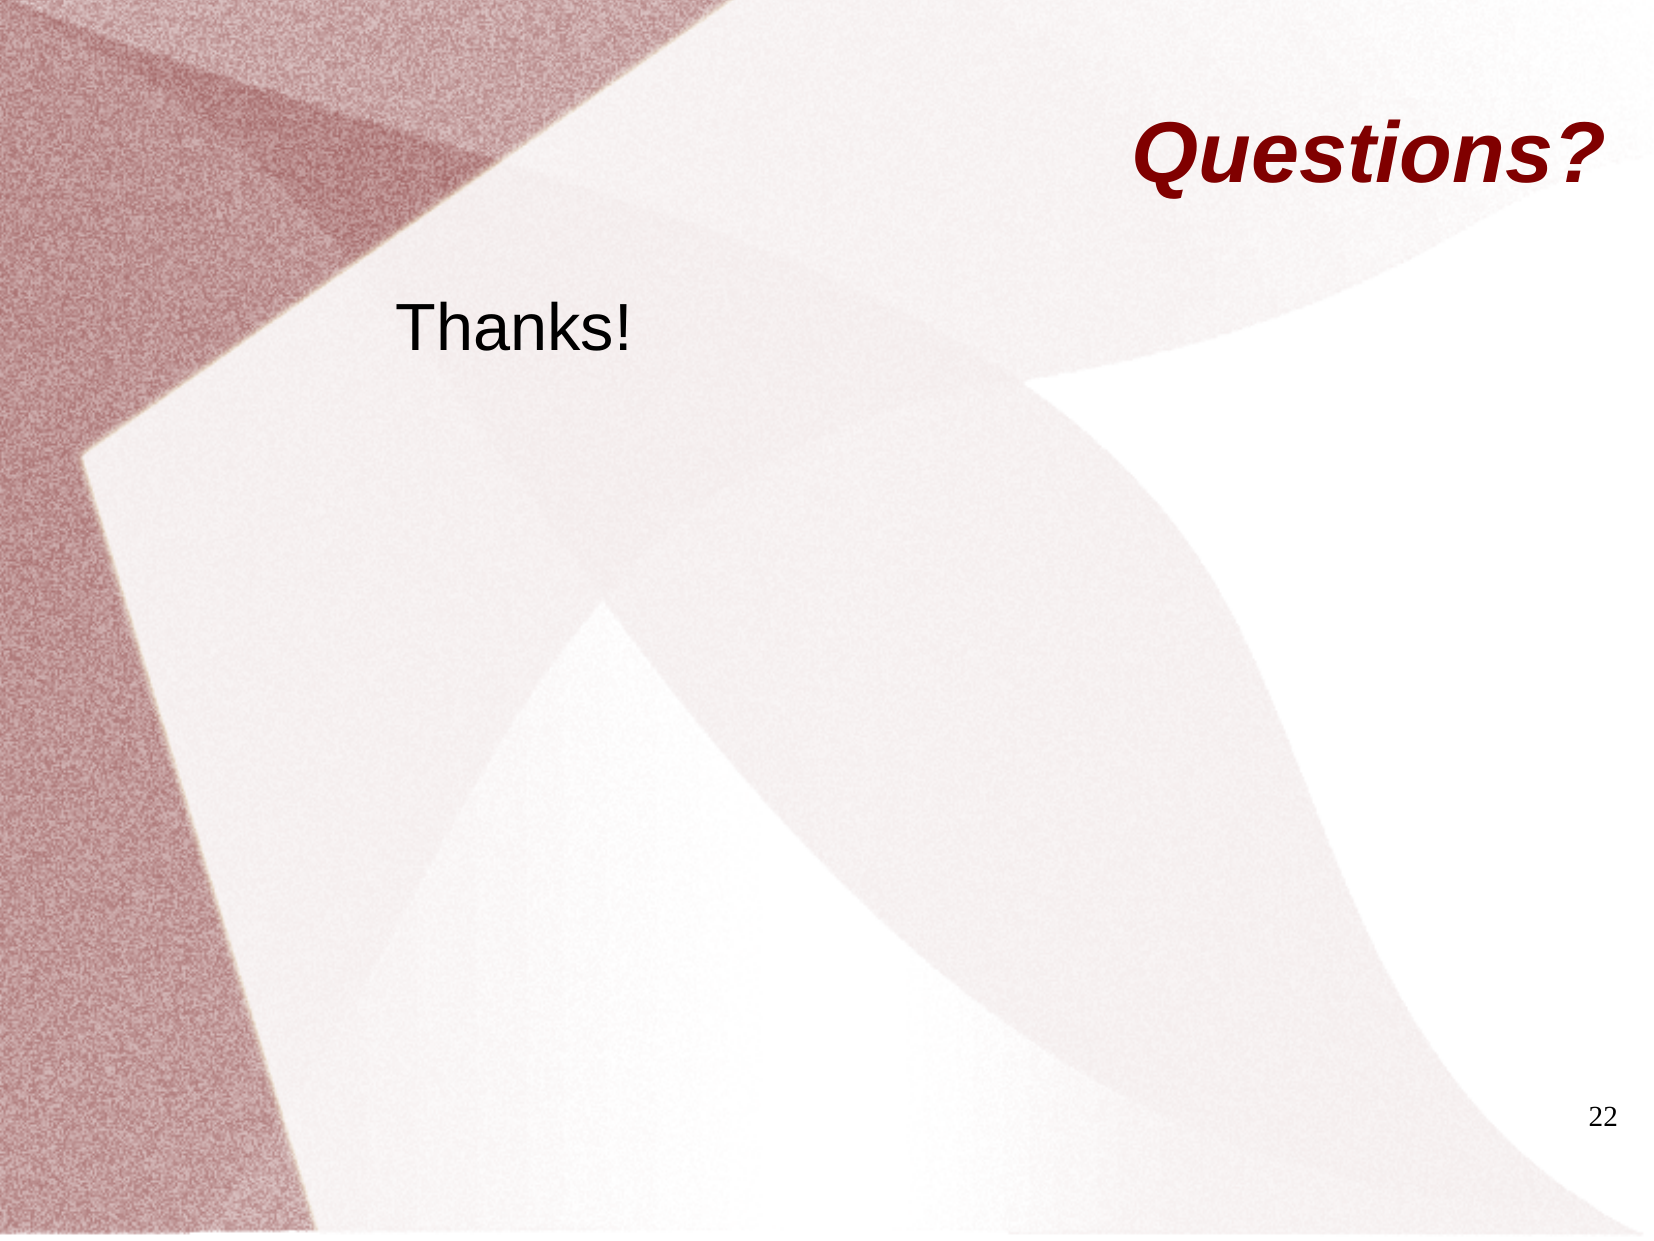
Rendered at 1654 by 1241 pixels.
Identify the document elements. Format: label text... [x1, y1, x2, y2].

picture [0, 0, 1654, 1241]
list Thanks! [324, 290, 1601, 916]
title Questions? [596, 49, 1607, 257]
